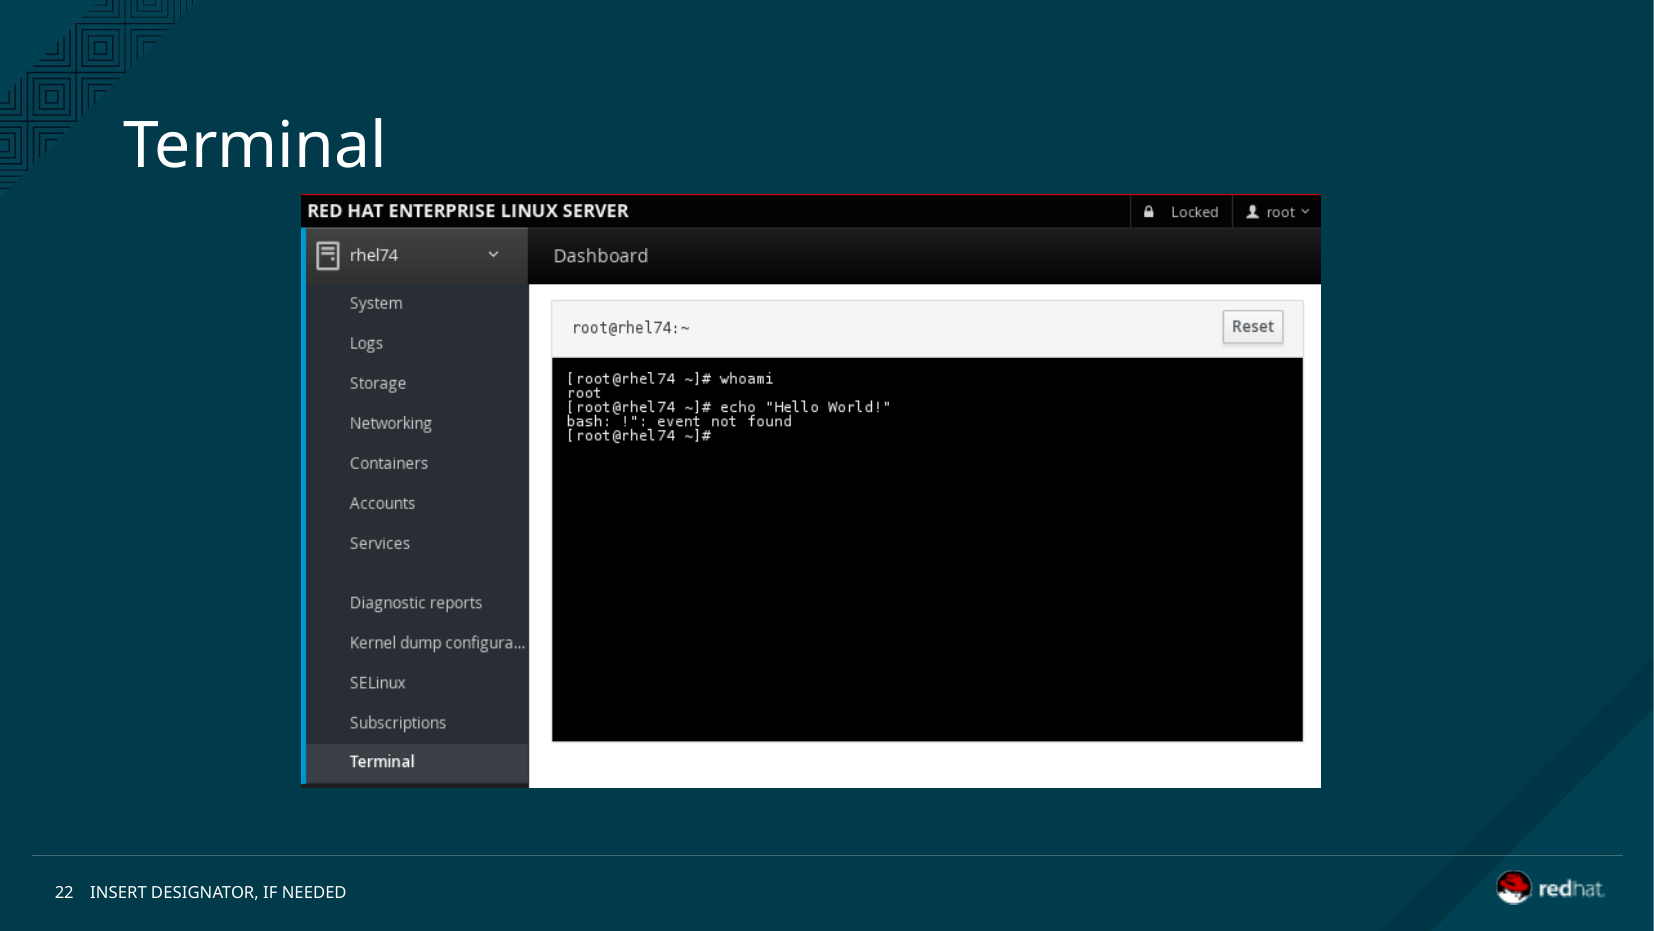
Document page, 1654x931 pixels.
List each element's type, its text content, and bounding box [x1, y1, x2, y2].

picture [70, 33, 74, 61]
title Terminal [124, 0, 1530, 187]
picture [1497, 871, 1532, 904]
picture [1540, 879, 1605, 897]
picture [302, 195, 1320, 787]
